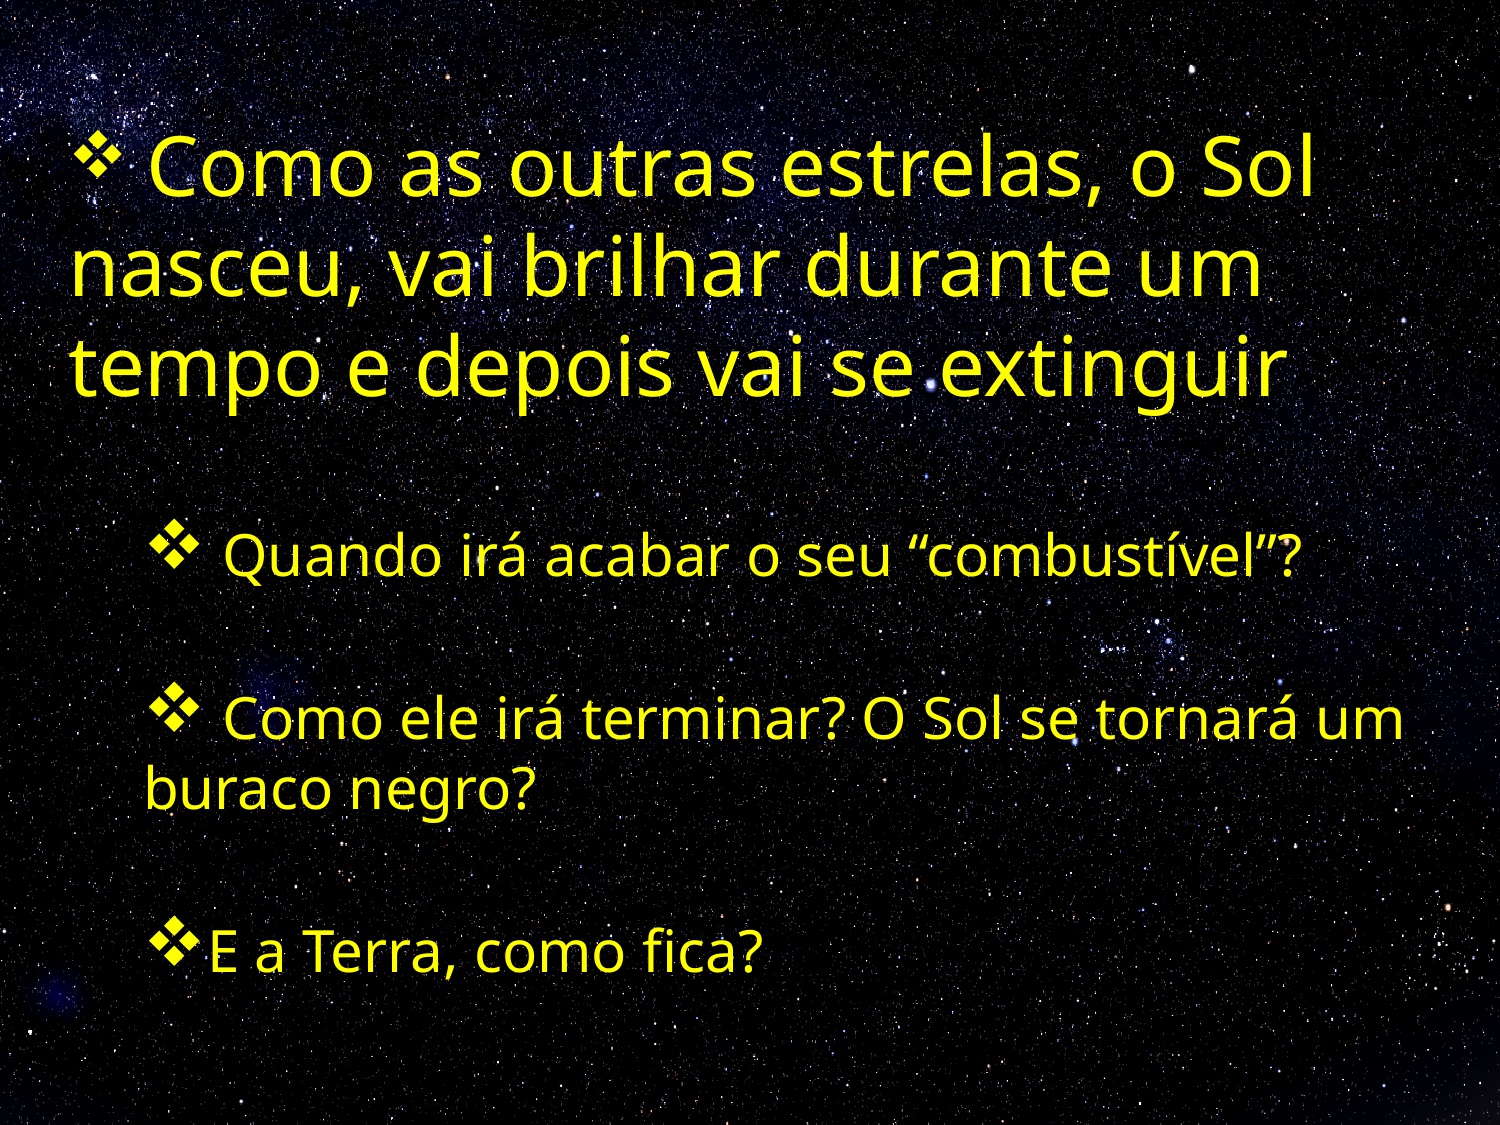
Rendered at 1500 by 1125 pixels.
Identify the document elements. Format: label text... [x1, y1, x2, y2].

picture [0, 0, 1500, 1125]
subtitle Como as outras estrelas, o Sol nasceu, vai brilhar durante um tempo e depois vai se extinguir Quando irá acabar o seu “combustível”? Como ele irá terminar? O Sol se tornará um buraco negro? E a Terra, como fica? [53, 105, 1471, 1043]
